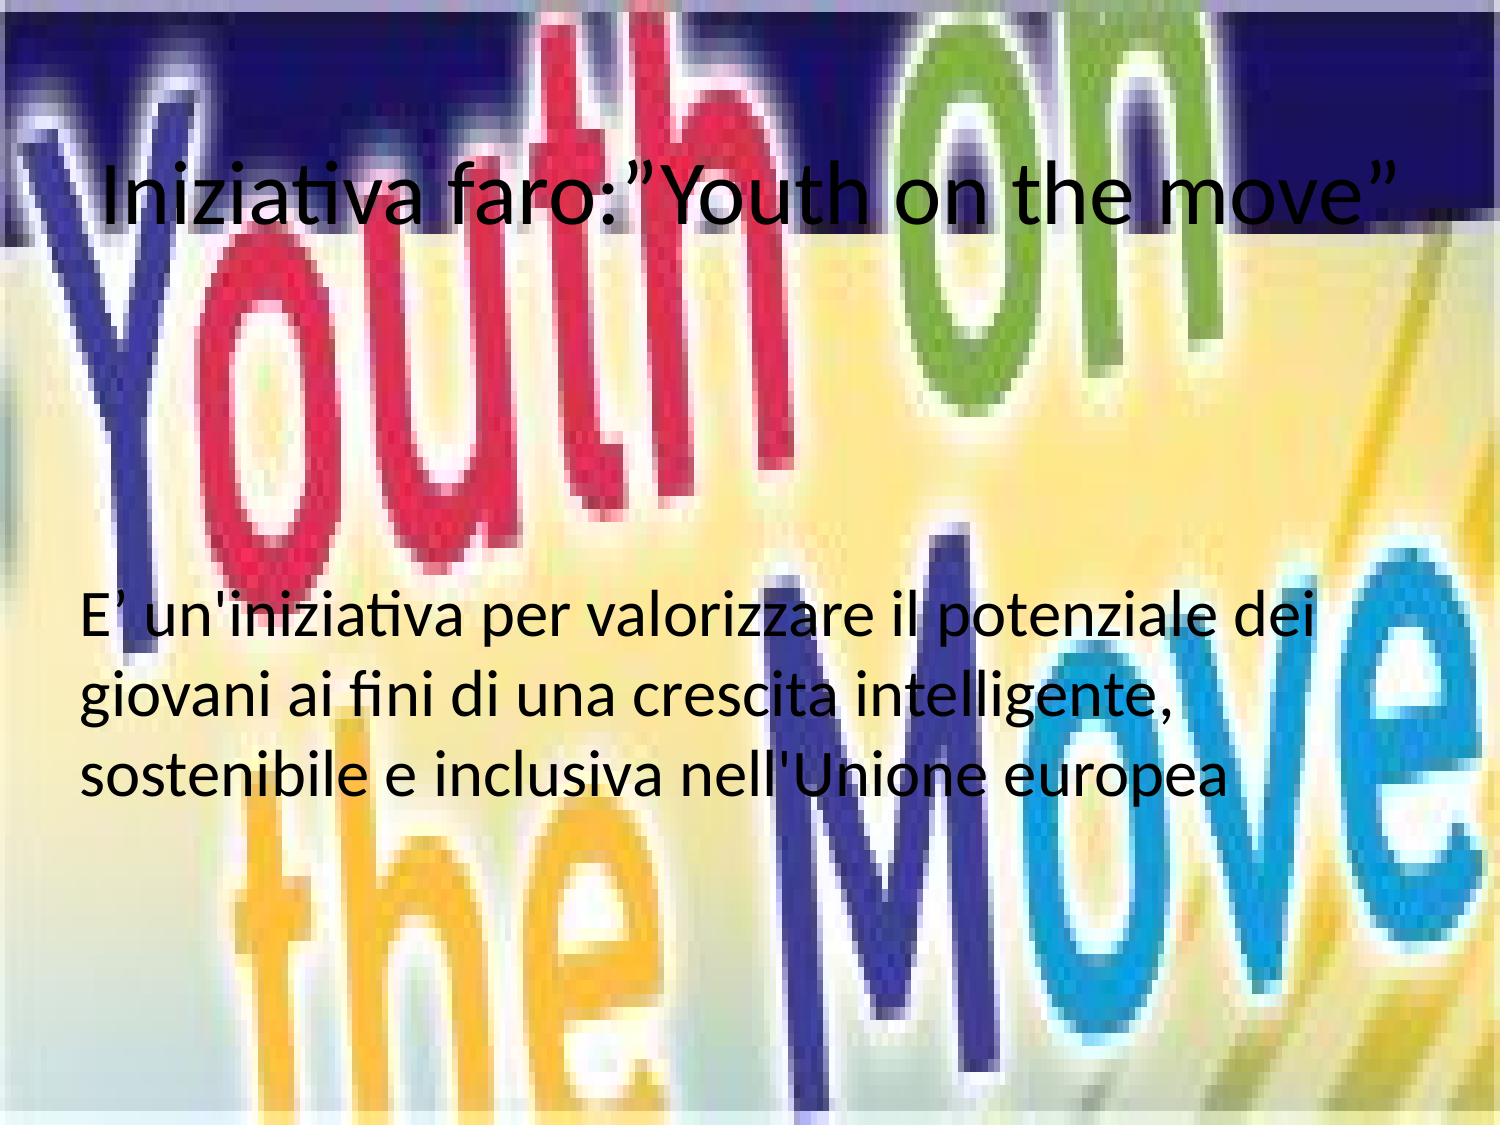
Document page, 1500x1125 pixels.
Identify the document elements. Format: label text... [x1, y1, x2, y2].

title Iniziativa faro:”Youth on the move” [76, 125, 1427, 313]
list E’ un'iniziativa per valorizzare il potenziale dei giovani ai fini di una crescita intelligente, sostenibile e inclusiva nell'Unione europea [64, 562, 1415, 863]
picture [0, 0, 1500, 1125]
